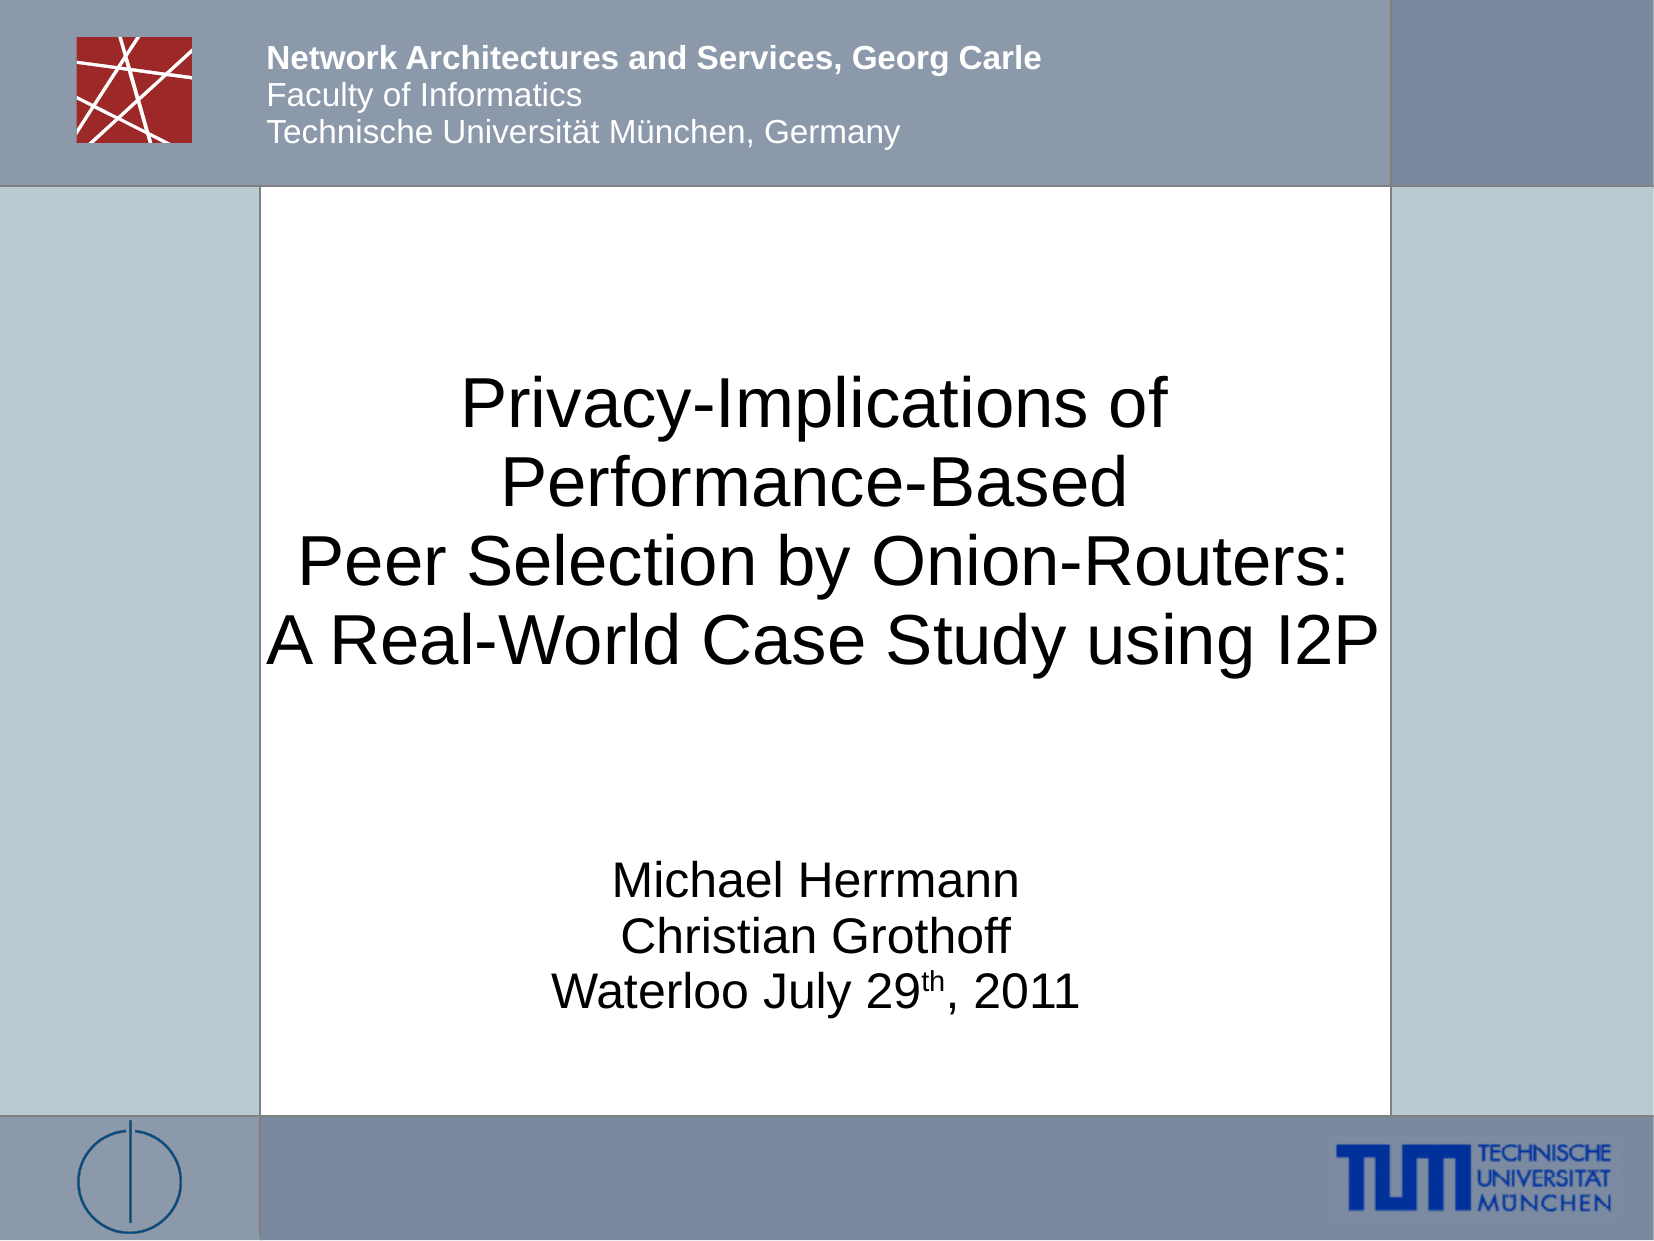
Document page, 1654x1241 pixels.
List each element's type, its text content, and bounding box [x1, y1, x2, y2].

picture [1329, 1134, 1622, 1219]
title Privacy-Implications of Performance-Based Peer Selection by Onion-Routers: A Real-World Case Study using I2P [266, 363, 1383, 680]
picture [77, 1120, 182, 1234]
subtitle Michael Herrmann Christian Grothoff Waterloo July 29th, 2011 [262, 681, 1370, 1190]
